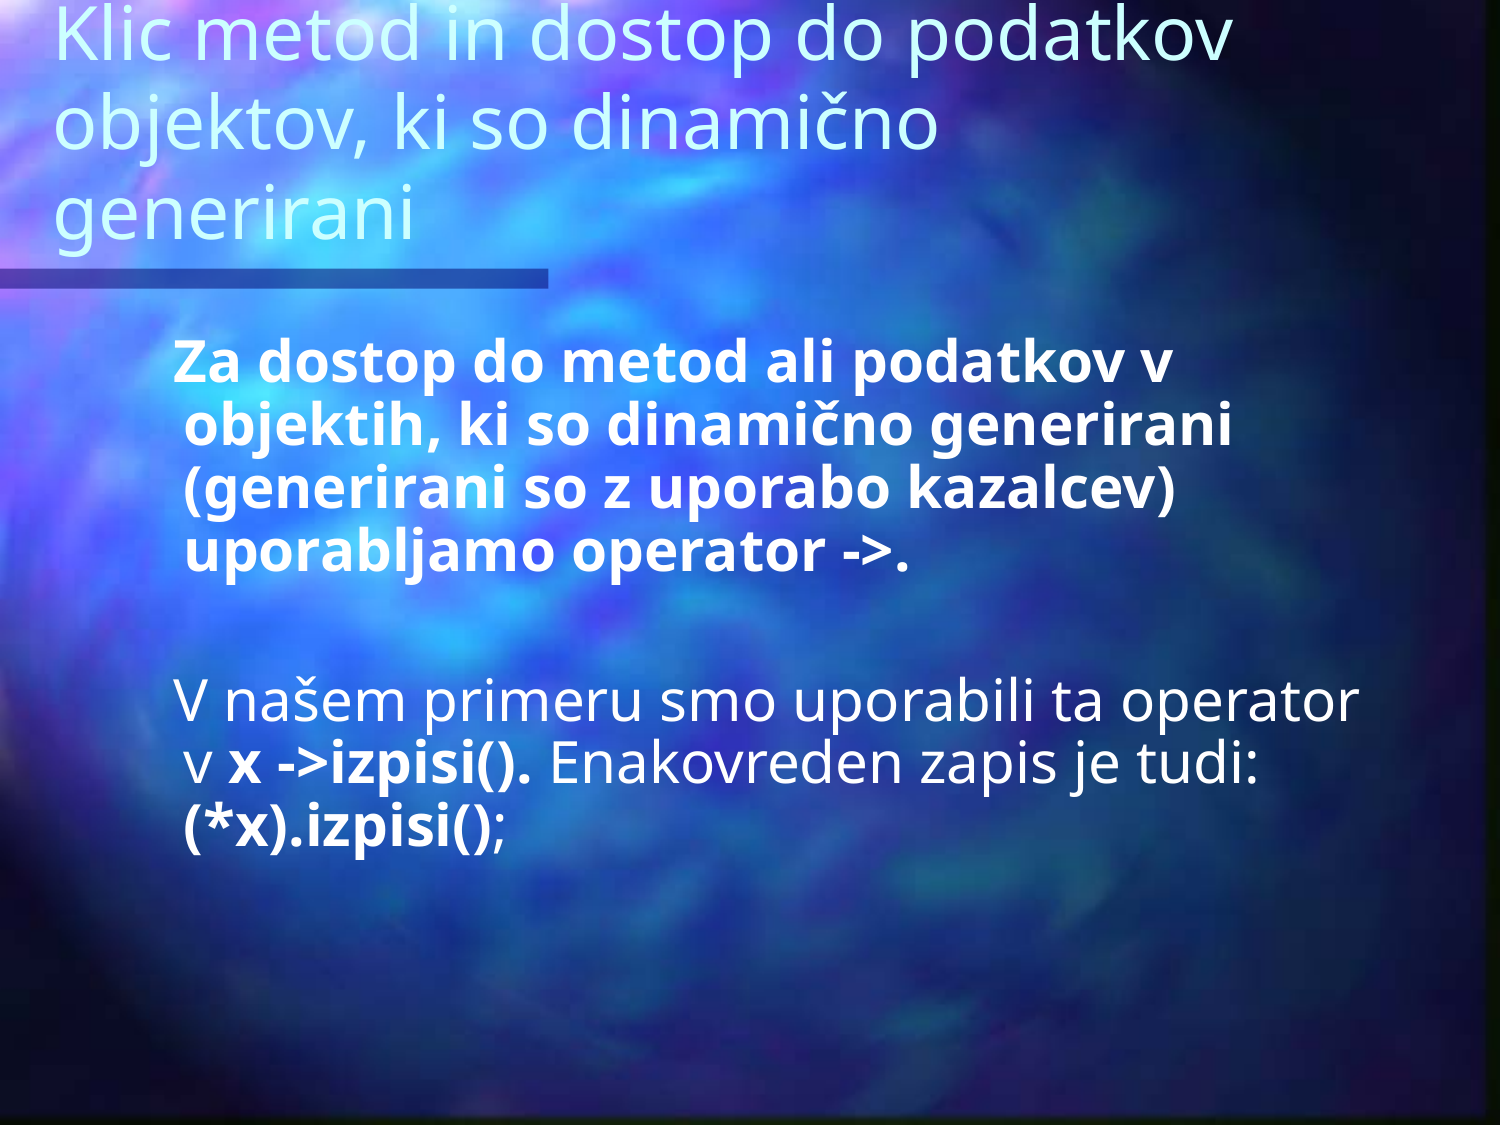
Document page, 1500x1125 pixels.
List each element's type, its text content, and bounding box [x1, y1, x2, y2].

picture [0, 0, 1500, 1125]
list Za dostop do metod ali podatkov v objektih, ki so dinamično generirani (generirani so z uporabo kazalcev) uporabljamo operator ->. V našem primeru smo uporabili ta operator v x ->izpisi(). Enakovreden zapis je tudi: (*x).izpisi(); [112, 324, 1388, 1000]
title Klic metod in dostop do podatkov objektov, ki so dinamično generirani [37, 75, 1313, 263]
